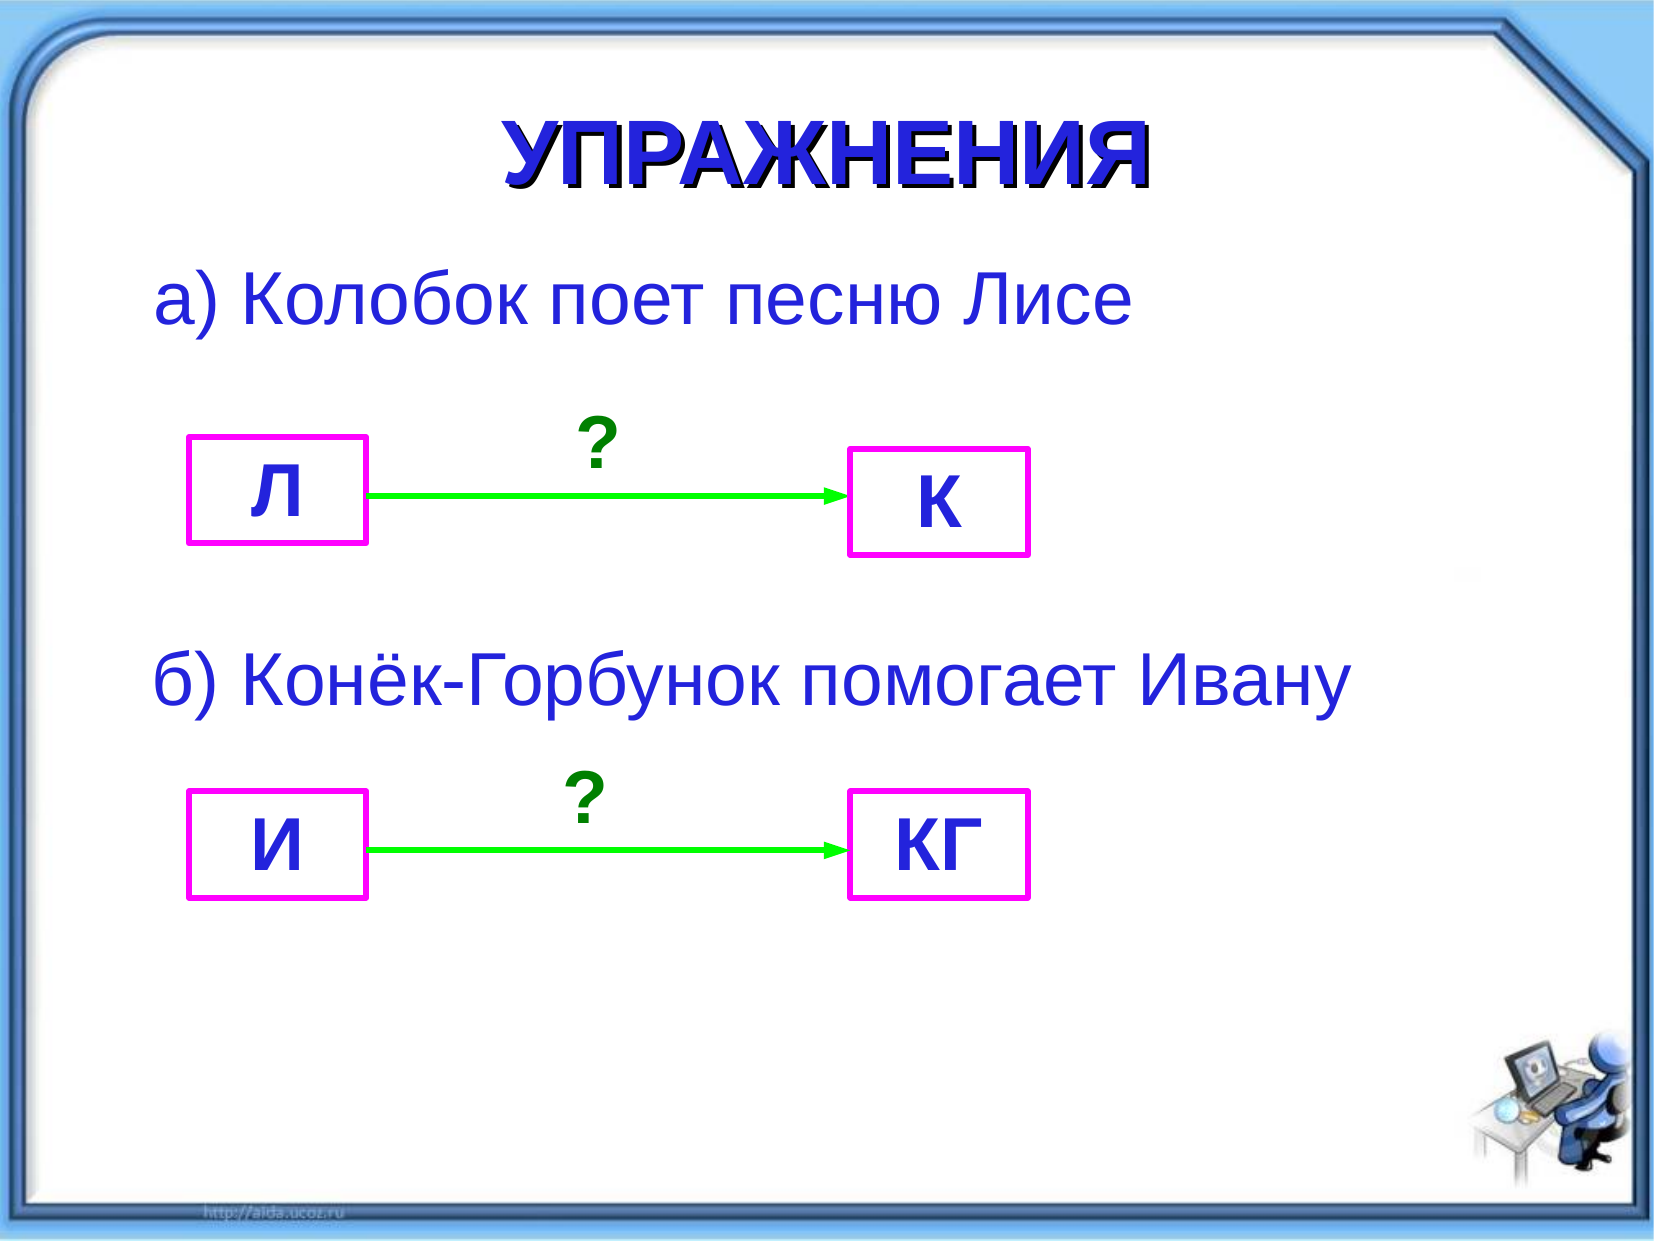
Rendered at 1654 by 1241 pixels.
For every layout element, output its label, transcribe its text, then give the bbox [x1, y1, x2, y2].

text_box б) Конёк-Горбунок помогает Ивану [98, 627, 1371, 733]
list а) Колобок поет песню Лисе [82, 256, 1571, 355]
text_box ? [557, 389, 640, 495]
picture [0, 0, 1654, 1241]
text_box К [850, 448, 1028, 556]
text_box ? [544, 745, 626, 847]
text_box И [188, 791, 367, 898]
title УПРАЖНЕНИЯ [82, 49, 1571, 256]
text_box Л [188, 437, 367, 544]
text_box КГ [850, 791, 1028, 898]
